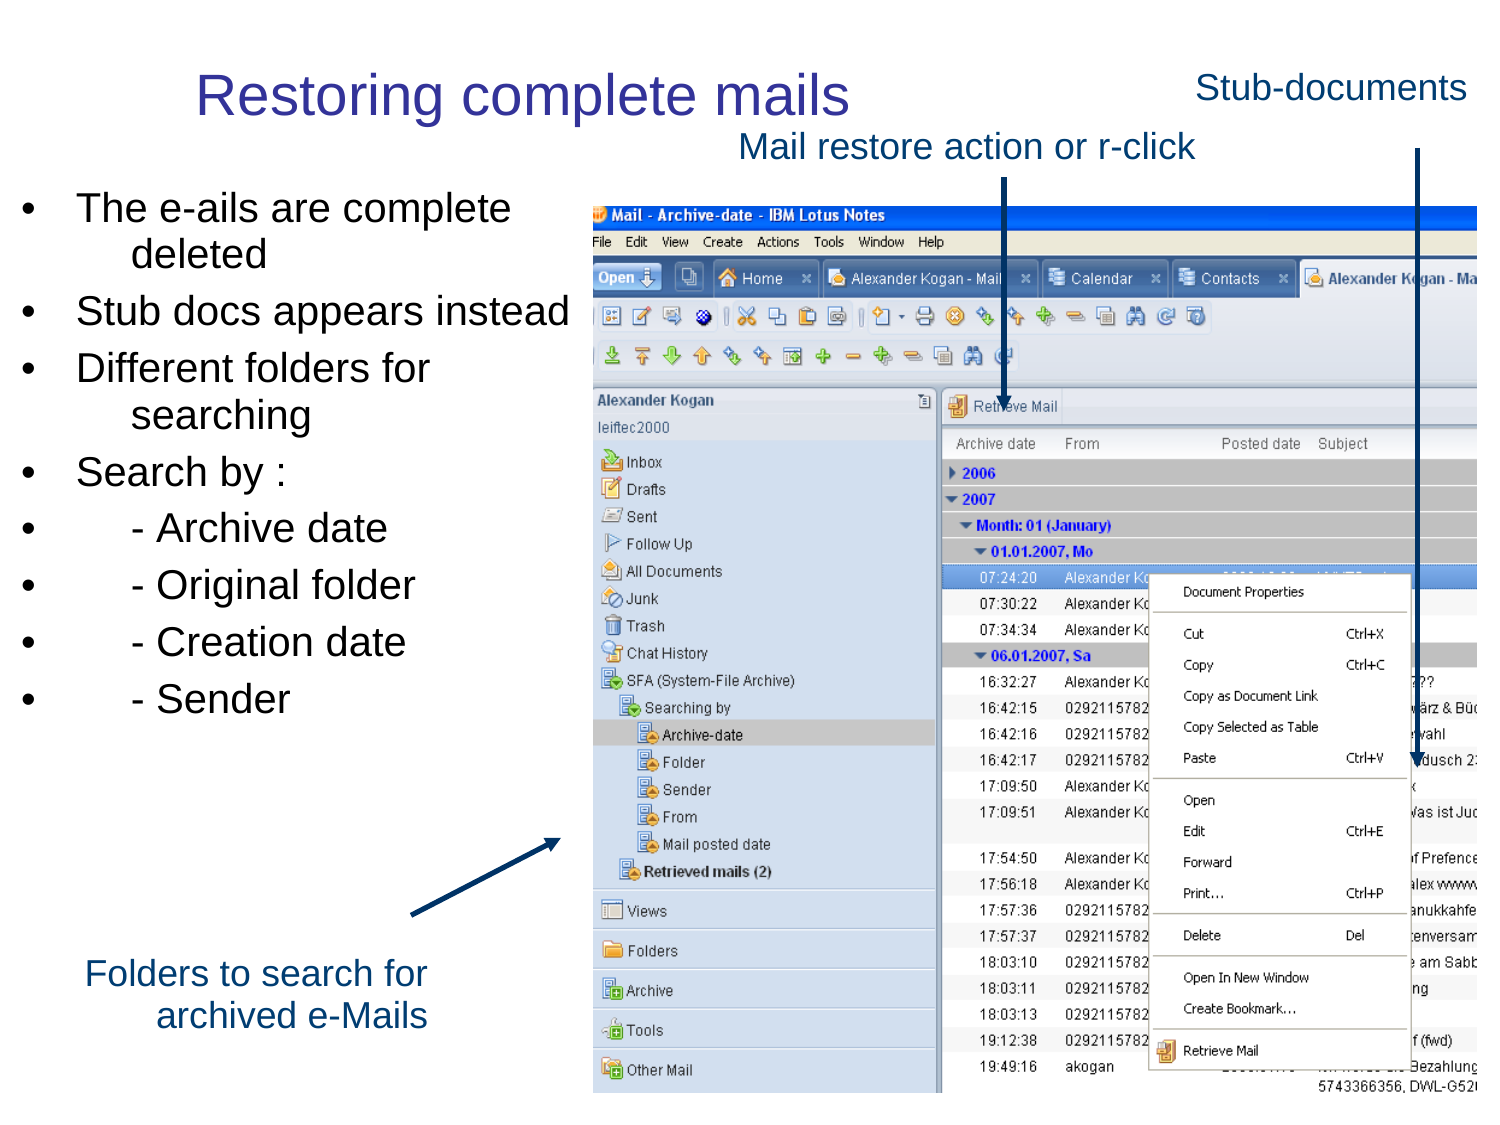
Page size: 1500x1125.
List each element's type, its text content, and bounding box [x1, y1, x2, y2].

title Restoring complete mails [59, 29, 988, 162]
text_box Mail restore action or r-click [620, 118, 1211, 176]
text_box Stub-documents [944, 59, 1483, 117]
text_box Folders to search for archived e-Mails [55, 944, 443, 1045]
picture [593, 206, 1477, 1093]
list The e-ails are complete deleted Stub docs appears instead Different folders for searching Search by : - Archive date - Original folder - Creation date - Sender [6, 177, 591, 816]
